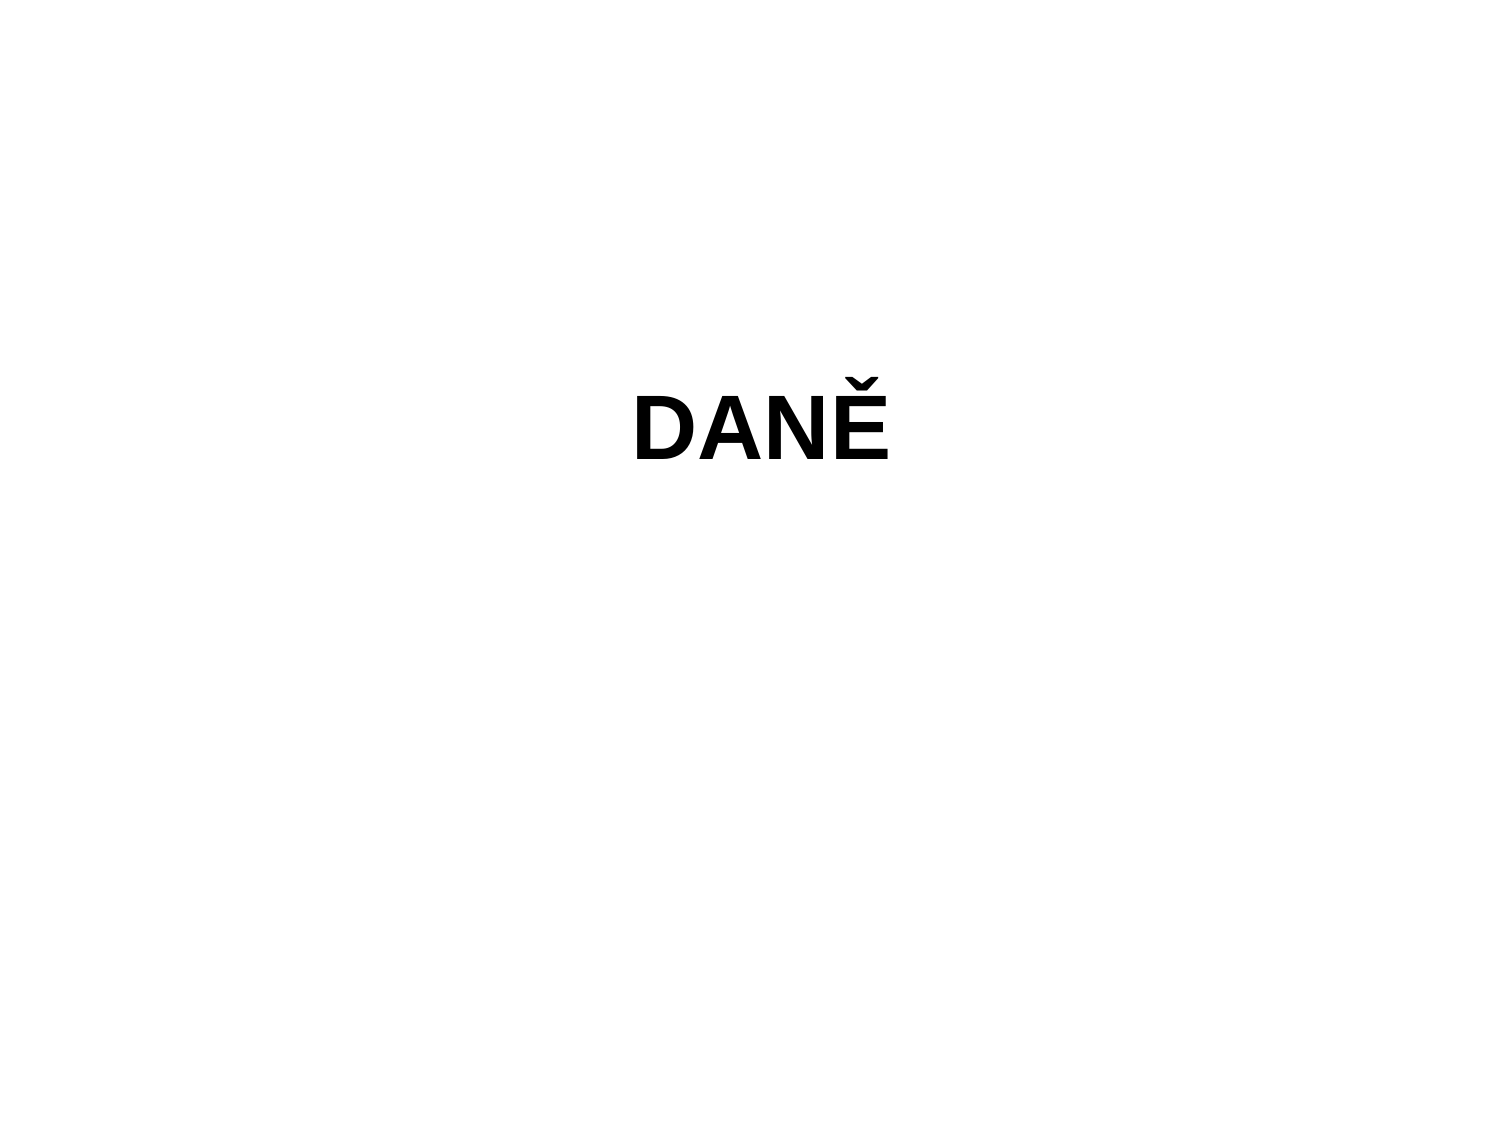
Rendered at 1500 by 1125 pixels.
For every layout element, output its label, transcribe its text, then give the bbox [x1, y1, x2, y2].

text_box DANĚ [123, 302, 1399, 544]
